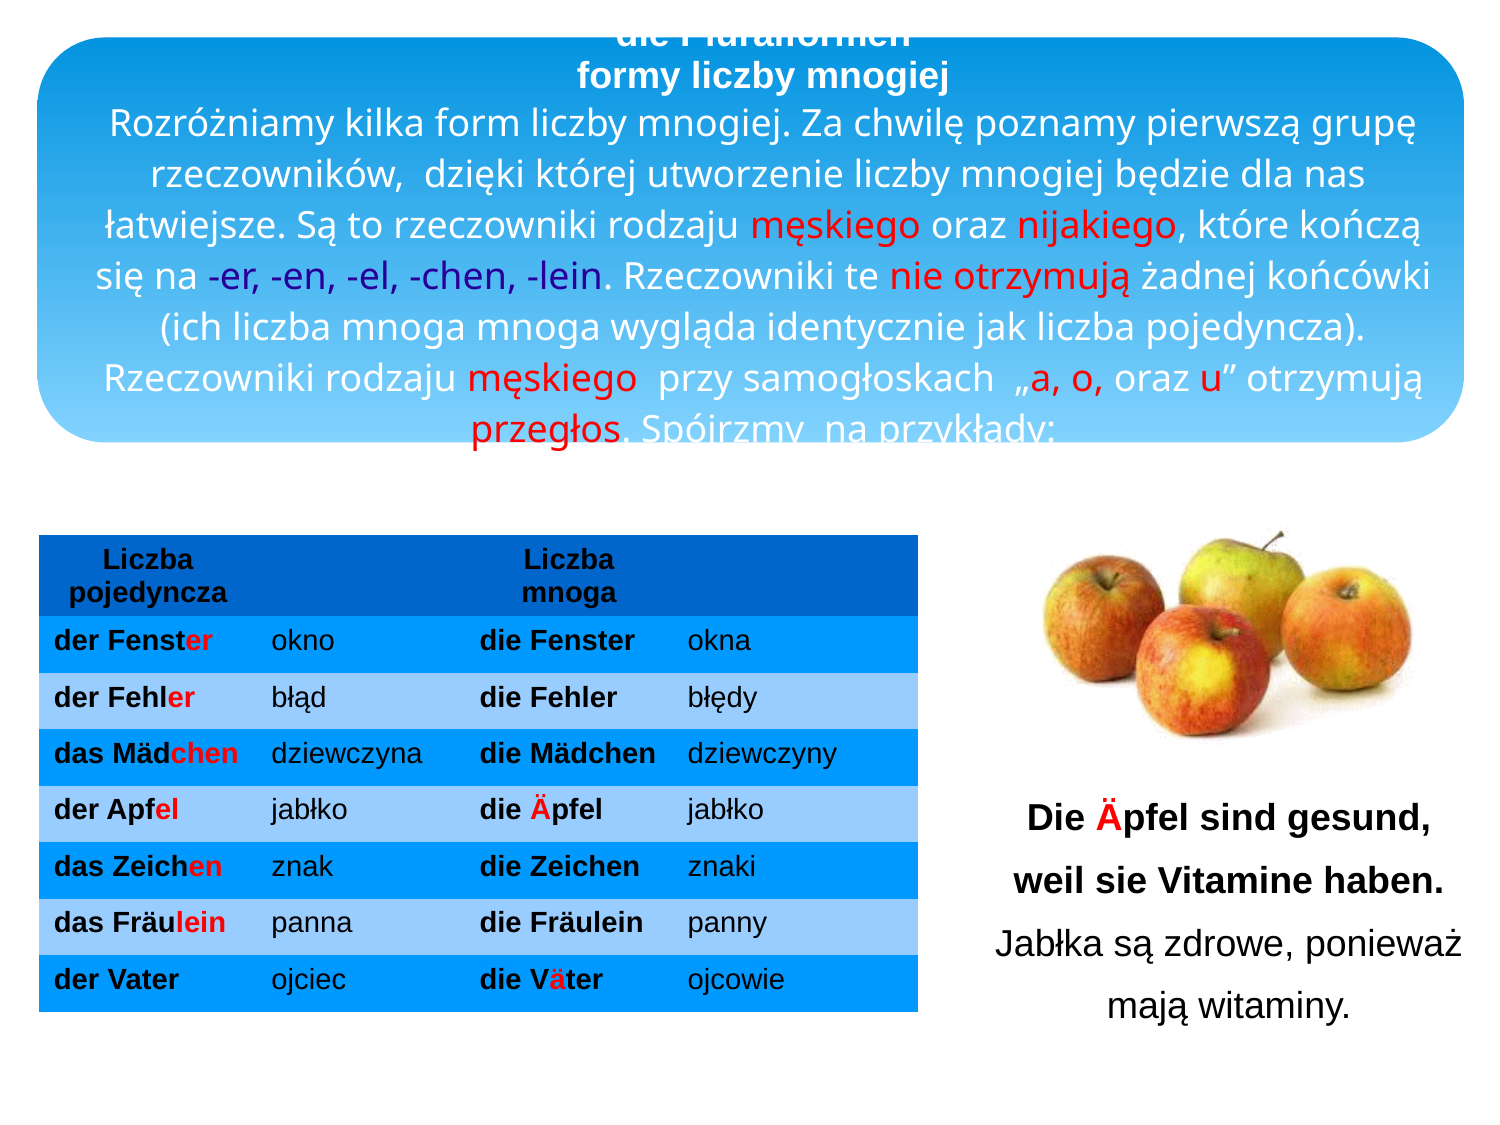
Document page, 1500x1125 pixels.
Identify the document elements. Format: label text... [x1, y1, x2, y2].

table_cell der Fehler [39, 673, 257, 729]
table_cell jabłko [257, 786, 465, 842]
table_cell okna [673, 616, 918, 673]
table_cell der Vater [39, 955, 257, 1012]
table_cell die Zeichen [465, 842, 673, 899]
text_box Die Äpfel sind gesund, weil sie Vitamine haben. Jabłka są zdrowe, ponieważ mają witaminy. [980, 767, 1477, 1017]
table_cell der Fenster [39, 616, 257, 673]
table_header Liczba mnoga [465, 535, 673, 616]
table_cell znak [257, 842, 465, 899]
table_cell dziewczyna [257, 729, 465, 786]
table_cell der Apfel [39, 786, 257, 842]
table_cell panny [673, 899, 918, 955]
table_cell ojcowie [673, 955, 918, 1012]
table_cell die Fräulein [465, 899, 673, 955]
table_cell das Zeichen [39, 842, 257, 899]
table_cell ojciec [257, 955, 465, 1012]
title die Pluralformen formy liczby mnogiej Rozróżniamy kilka form liczby mnogiej. Za chwilę poznamy pierwszą grupę rzeczowników, dzięki której utworzenie liczby mnogiej będzie dla nas łatwiejsze. Są to rzeczowniki rodzaju męskiego oraz nijakiego, które kończą się na -er, -en, -el, -chen, -lein. Rzeczowniki te nie otrzymują żadnej końcówki (ich liczba mnoga mnoga wygląda identycznie jak liczba pojedyncza). Rzeczowniki rodzaju męskiego przy samogłoskach „a, o, oraz u” otrzymują przegłos. Spójrzmy na przykłady: [88, 52, 1439, 414]
table_cell die Fenster [465, 616, 673, 673]
table_cell das Fräulein [39, 899, 257, 955]
table_cell die Äpfel [465, 786, 673, 842]
table_cell znaki [673, 842, 918, 899]
table_cell okno [257, 616, 465, 673]
picture [1033, 501, 1425, 757]
table_header [673, 535, 918, 616]
table_cell die Fehler [465, 673, 673, 729]
table_cell błąd [257, 673, 465, 729]
table_header Liczba pojedyncza [39, 535, 257, 616]
table_cell panna [257, 899, 465, 955]
table_cell dziewczyny [673, 729, 918, 786]
table_cell die Väter [465, 955, 673, 1012]
table_header [257, 535, 465, 616]
table_cell błędy [673, 673, 918, 729]
table_cell jabłko [673, 786, 918, 842]
table_cell das Mädchen [39, 729, 257, 786]
table_cell die Mädchen [465, 729, 673, 786]
